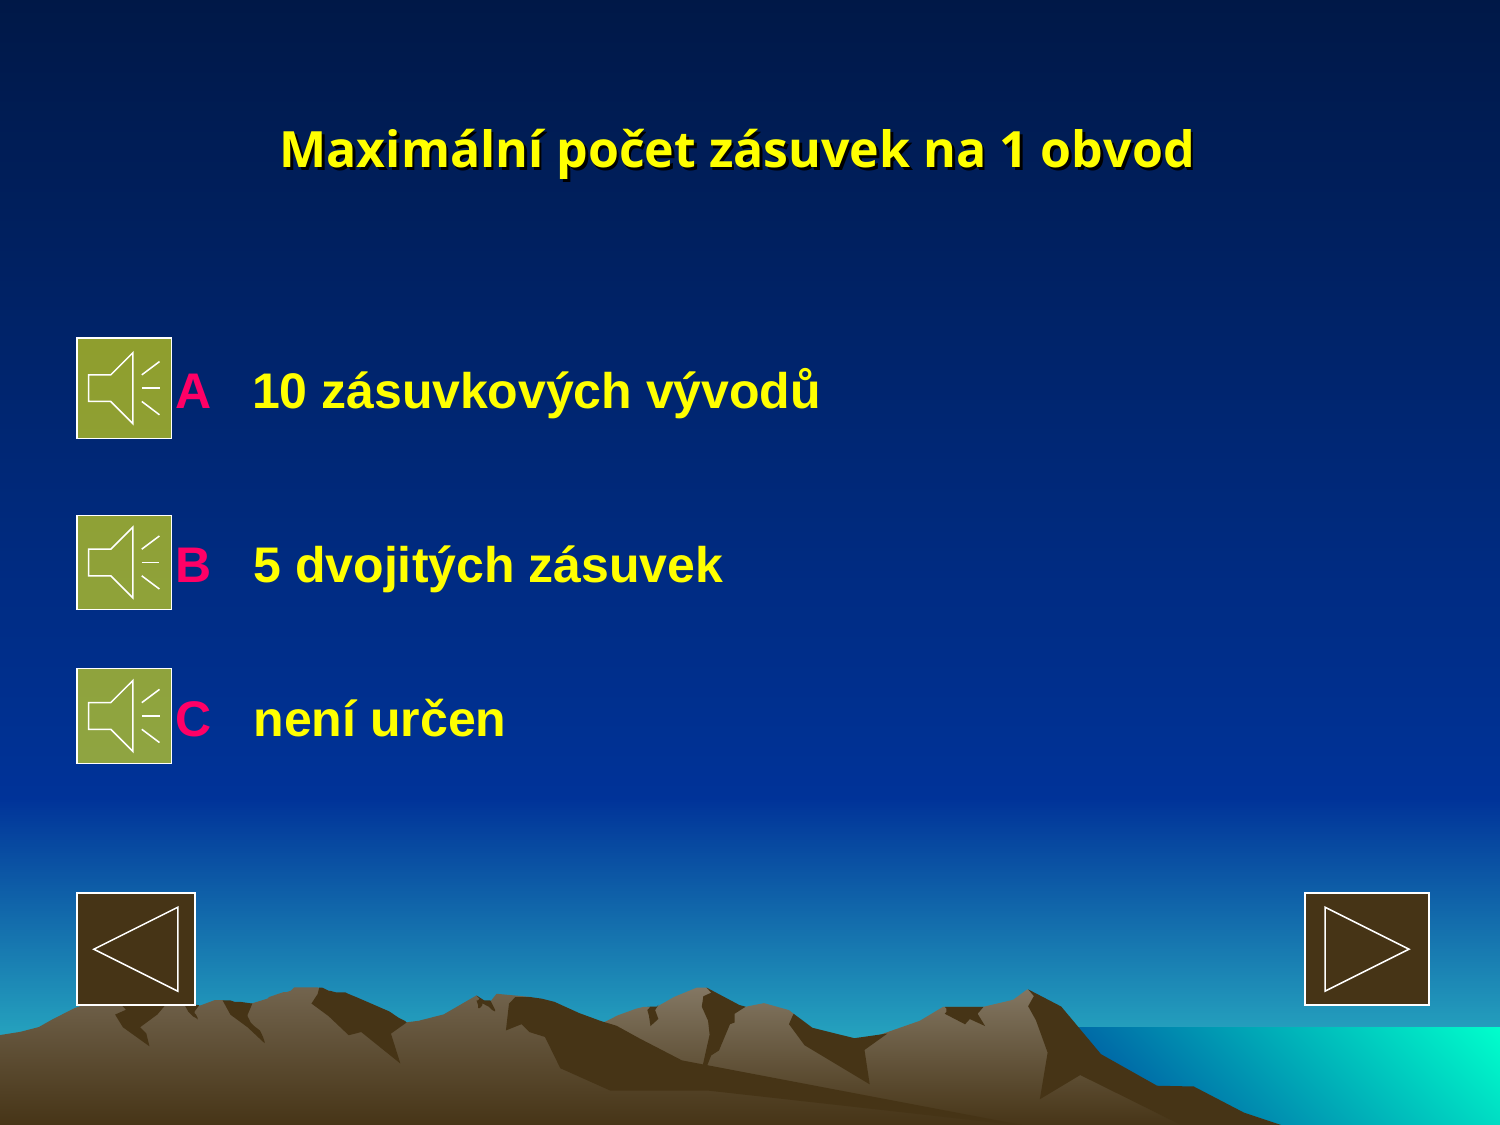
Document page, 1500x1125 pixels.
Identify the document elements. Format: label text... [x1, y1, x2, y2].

text_box B 5 dvojitých zásuvek [76, 515, 172, 610]
text_box [1305, 893, 1429, 1006]
text_box C není určen [76, 668, 172, 764]
text_box [76, 893, 195, 1006]
text_box A 10 zásuvkových vývodů [76, 338, 172, 439]
title Maximální počet zásuvek na 1 obvod [75, 37, 1426, 225]
